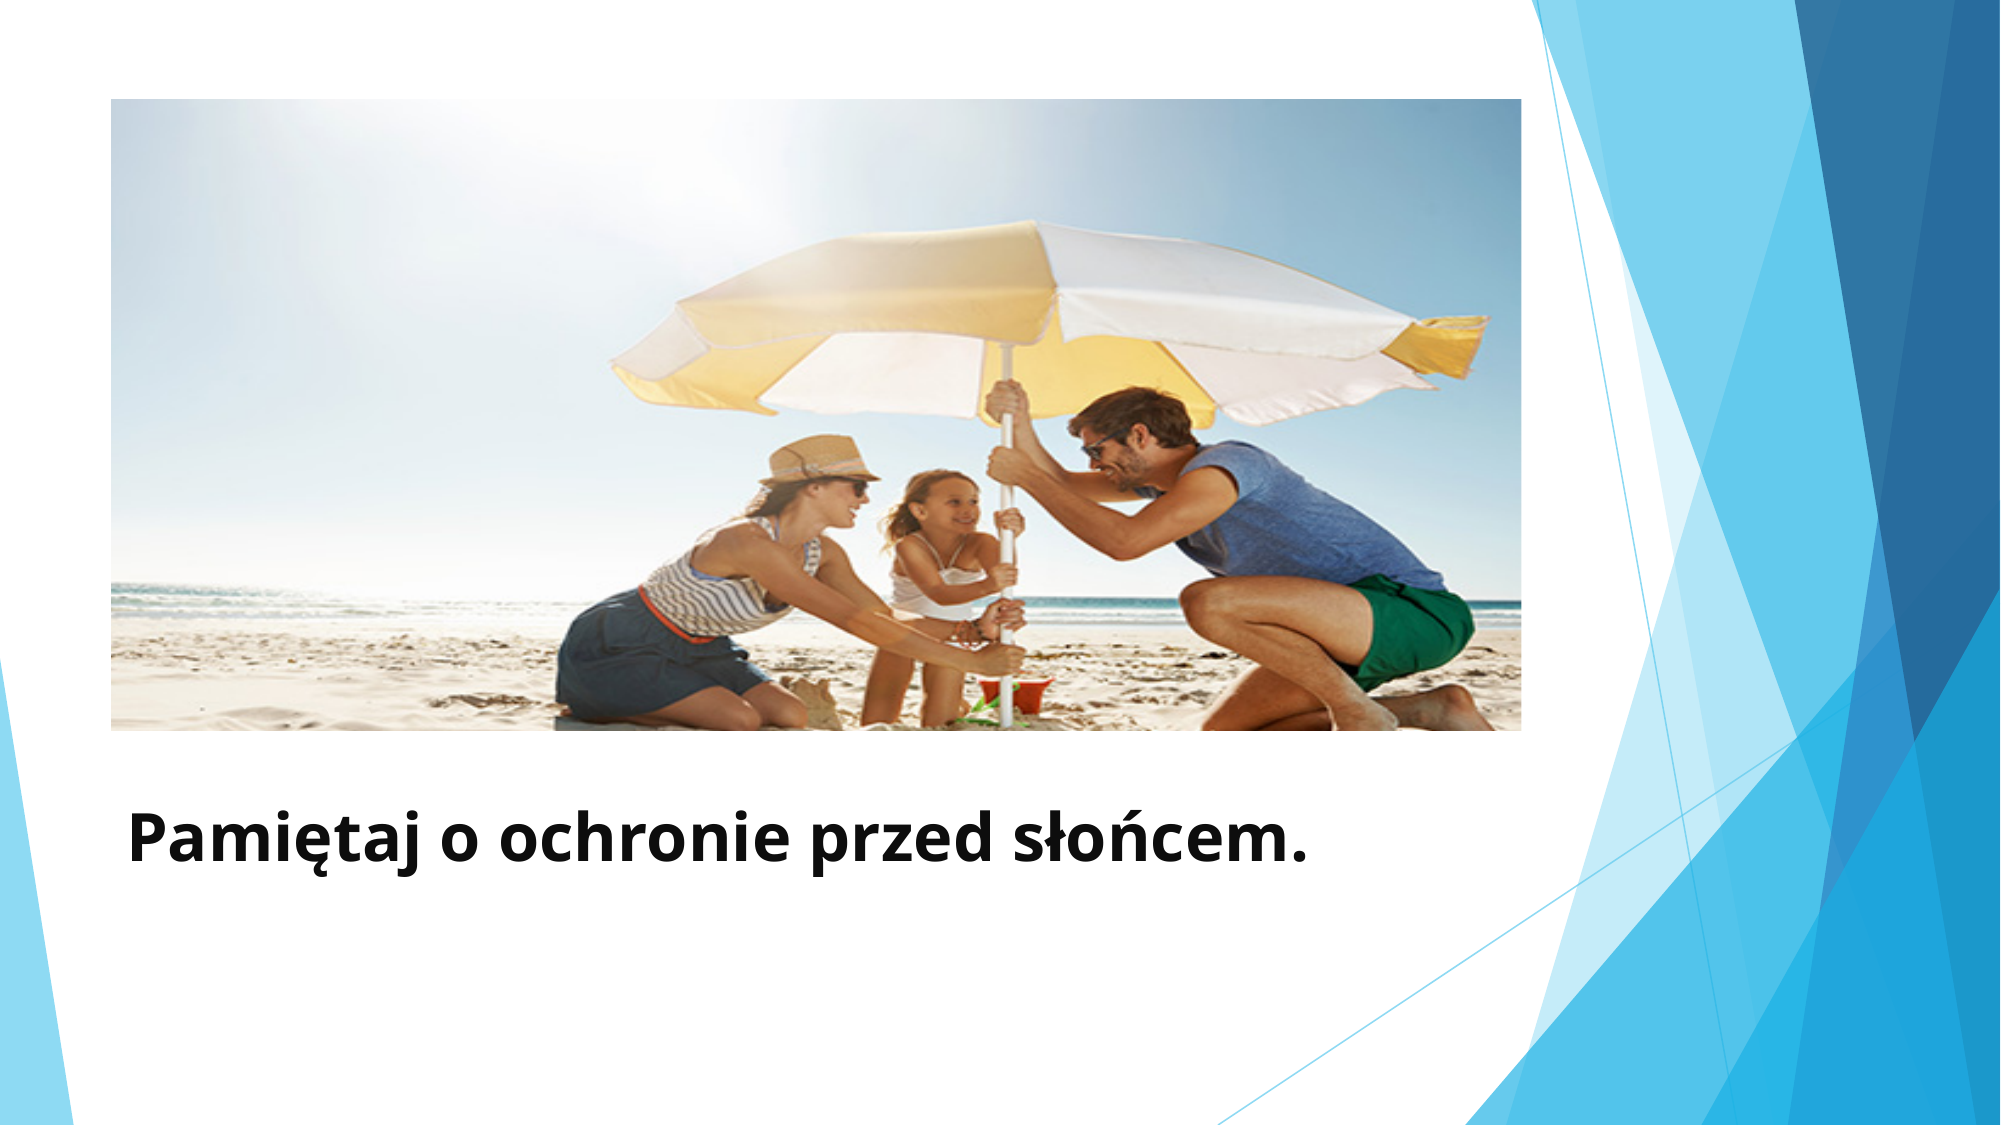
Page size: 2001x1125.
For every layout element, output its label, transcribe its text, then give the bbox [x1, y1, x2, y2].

picture [111, 99, 1522, 731]
title Pamiętaj o ochronie przed słońcem. [111, 787, 1522, 881]
